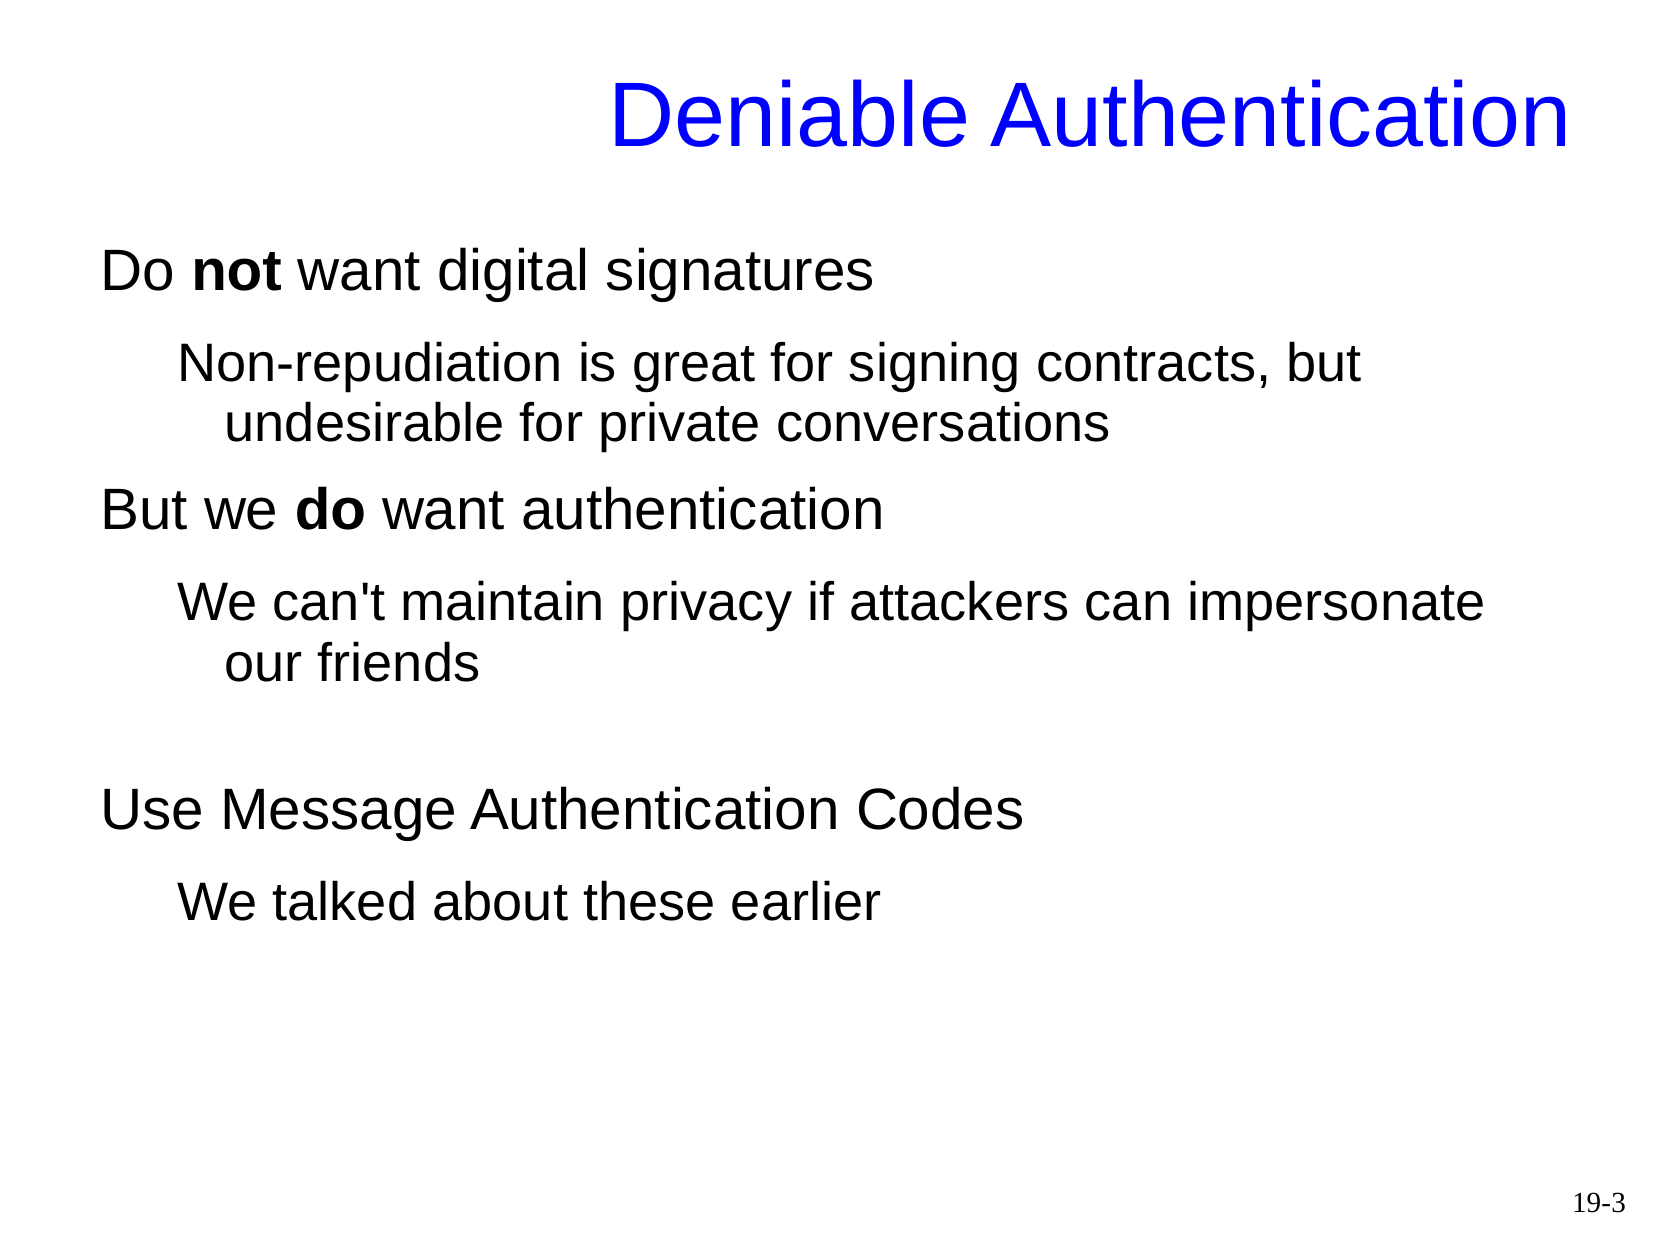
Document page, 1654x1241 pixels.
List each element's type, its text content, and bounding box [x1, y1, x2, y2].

list Do not want digital signatures Non-repudiation is great for signing contracts, but undesirable for private conversations But we do want authentication We can't maintain privacy if attackers can impersonate our friends Use Message Authentication Codes We talked about these earlier [82, 237, 1571, 1171]
title Deniable Authentication [84, 11, 1573, 219]
